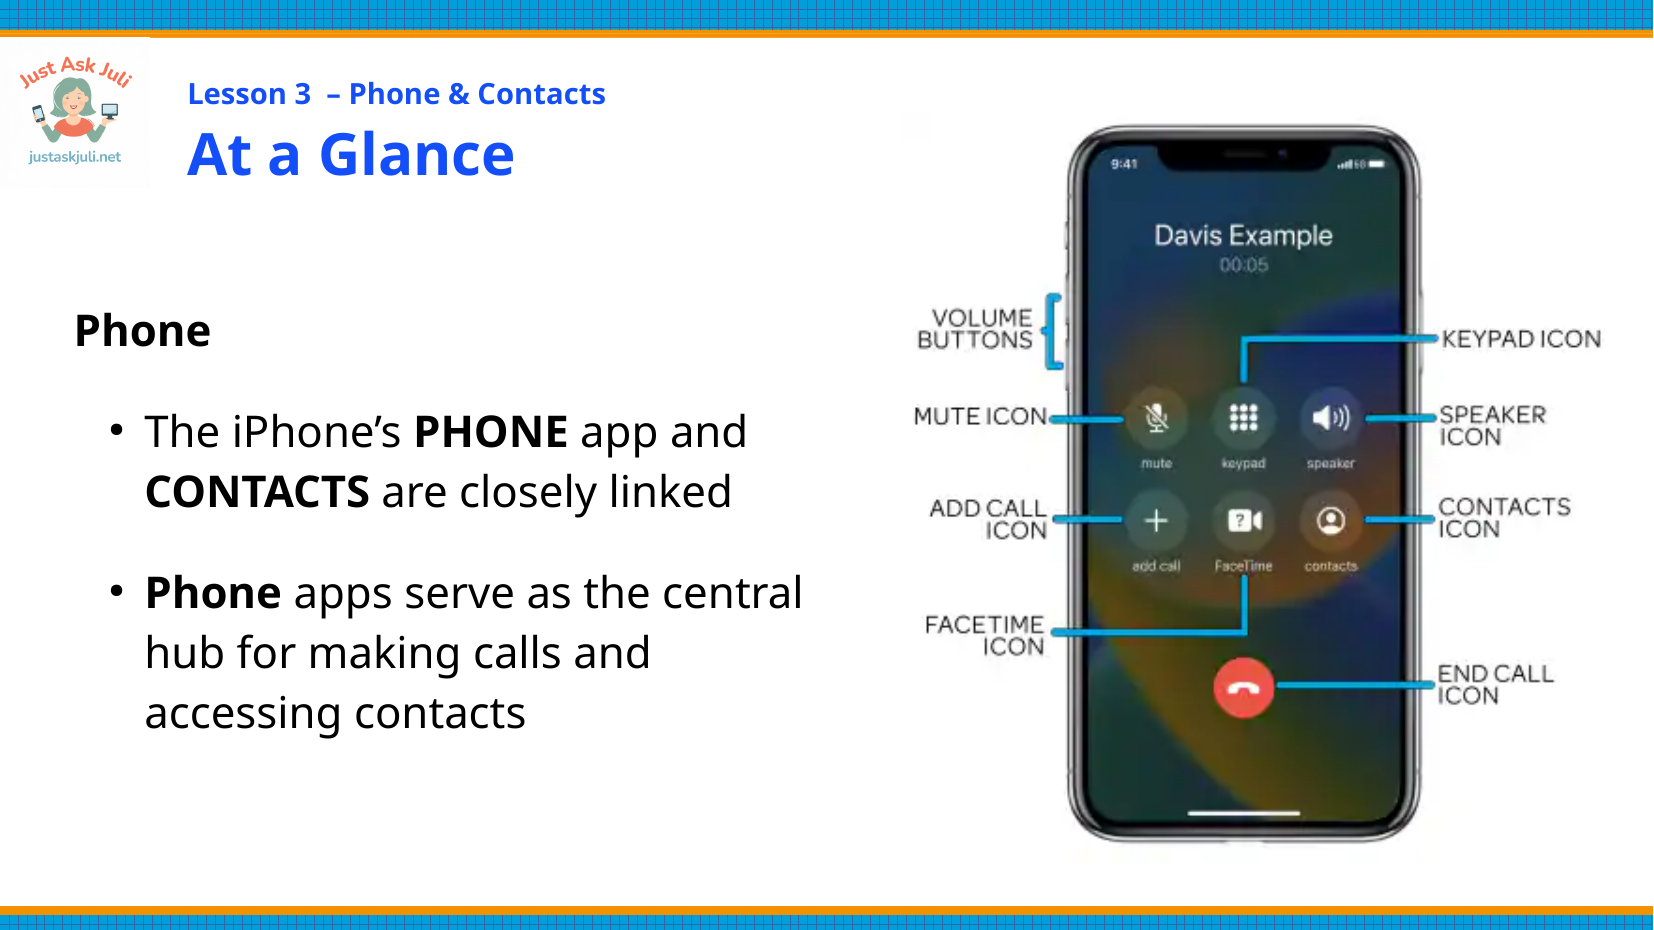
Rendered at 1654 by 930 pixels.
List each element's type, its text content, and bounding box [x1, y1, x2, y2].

text_box Lesson 3 – Phone & Contacts At a Glance [187, 67, 780, 199]
text_box Phone The iPhone’s PHONE app and CONTACTS are closely linked Phone apps serve as the central hub for making calls and accessing contacts [73, 262, 863, 778]
picture [899, 111, 1612, 863]
picture [0, 37, 150, 188]
